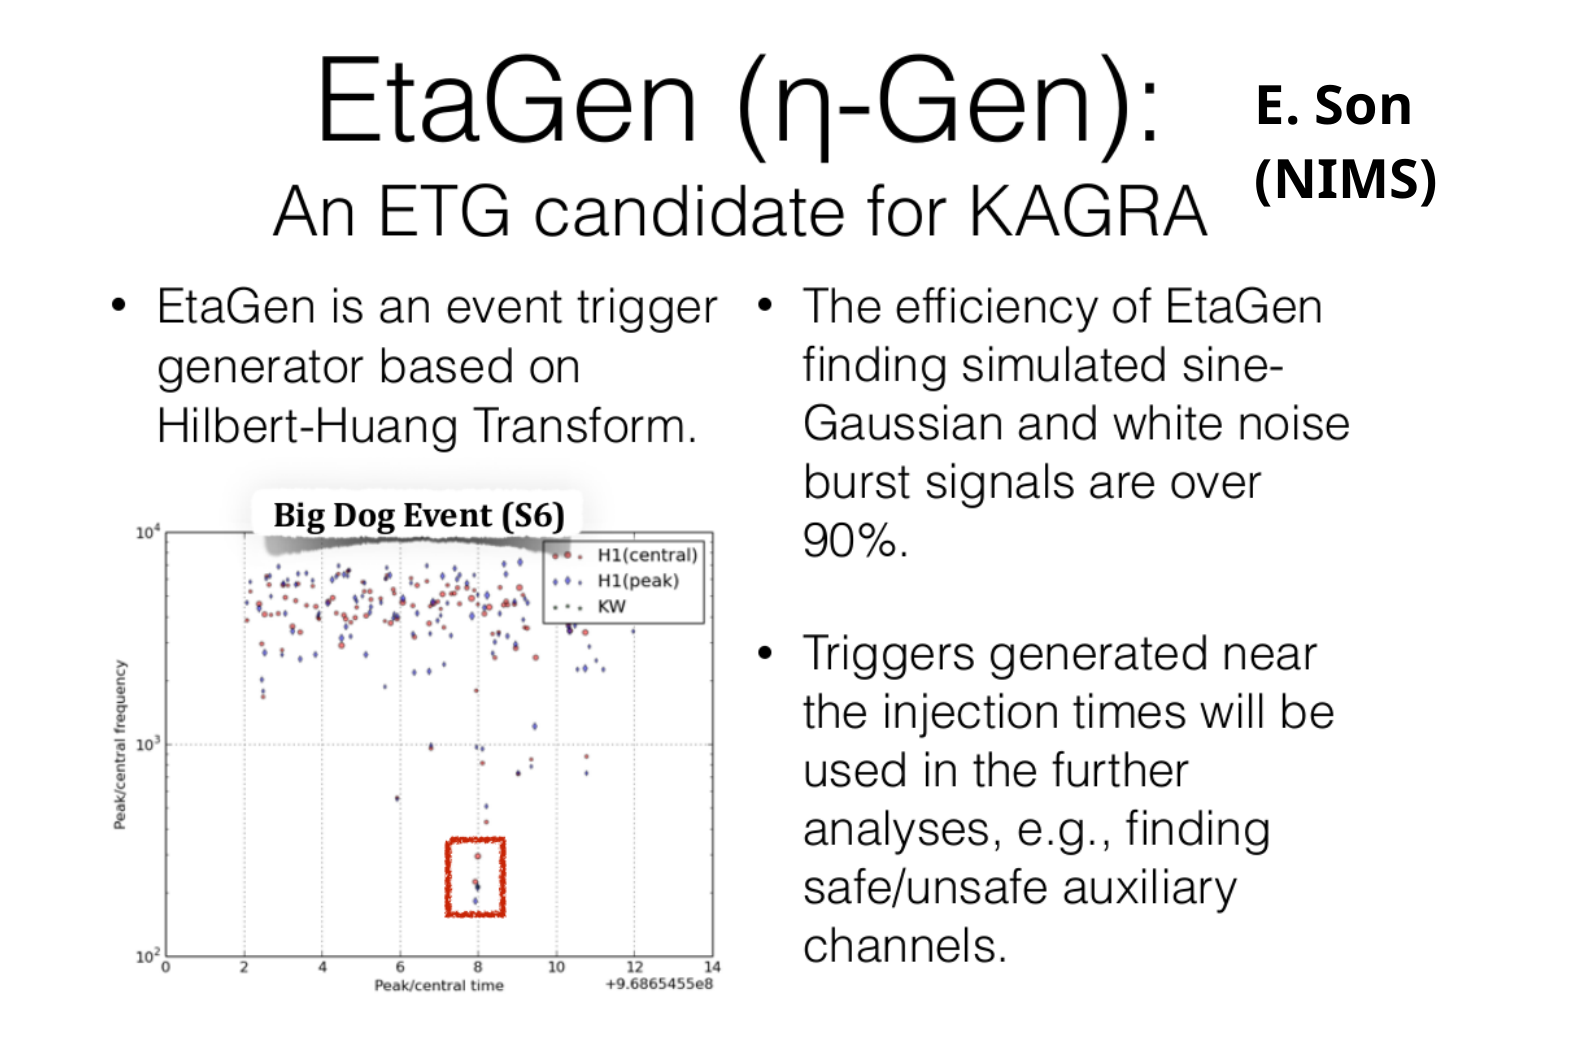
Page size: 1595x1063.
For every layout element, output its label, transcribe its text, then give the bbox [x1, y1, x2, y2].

text_box E. Son (NIMS) [1240, 59, 1506, 205]
picture [59, 29, 1388, 1006]
